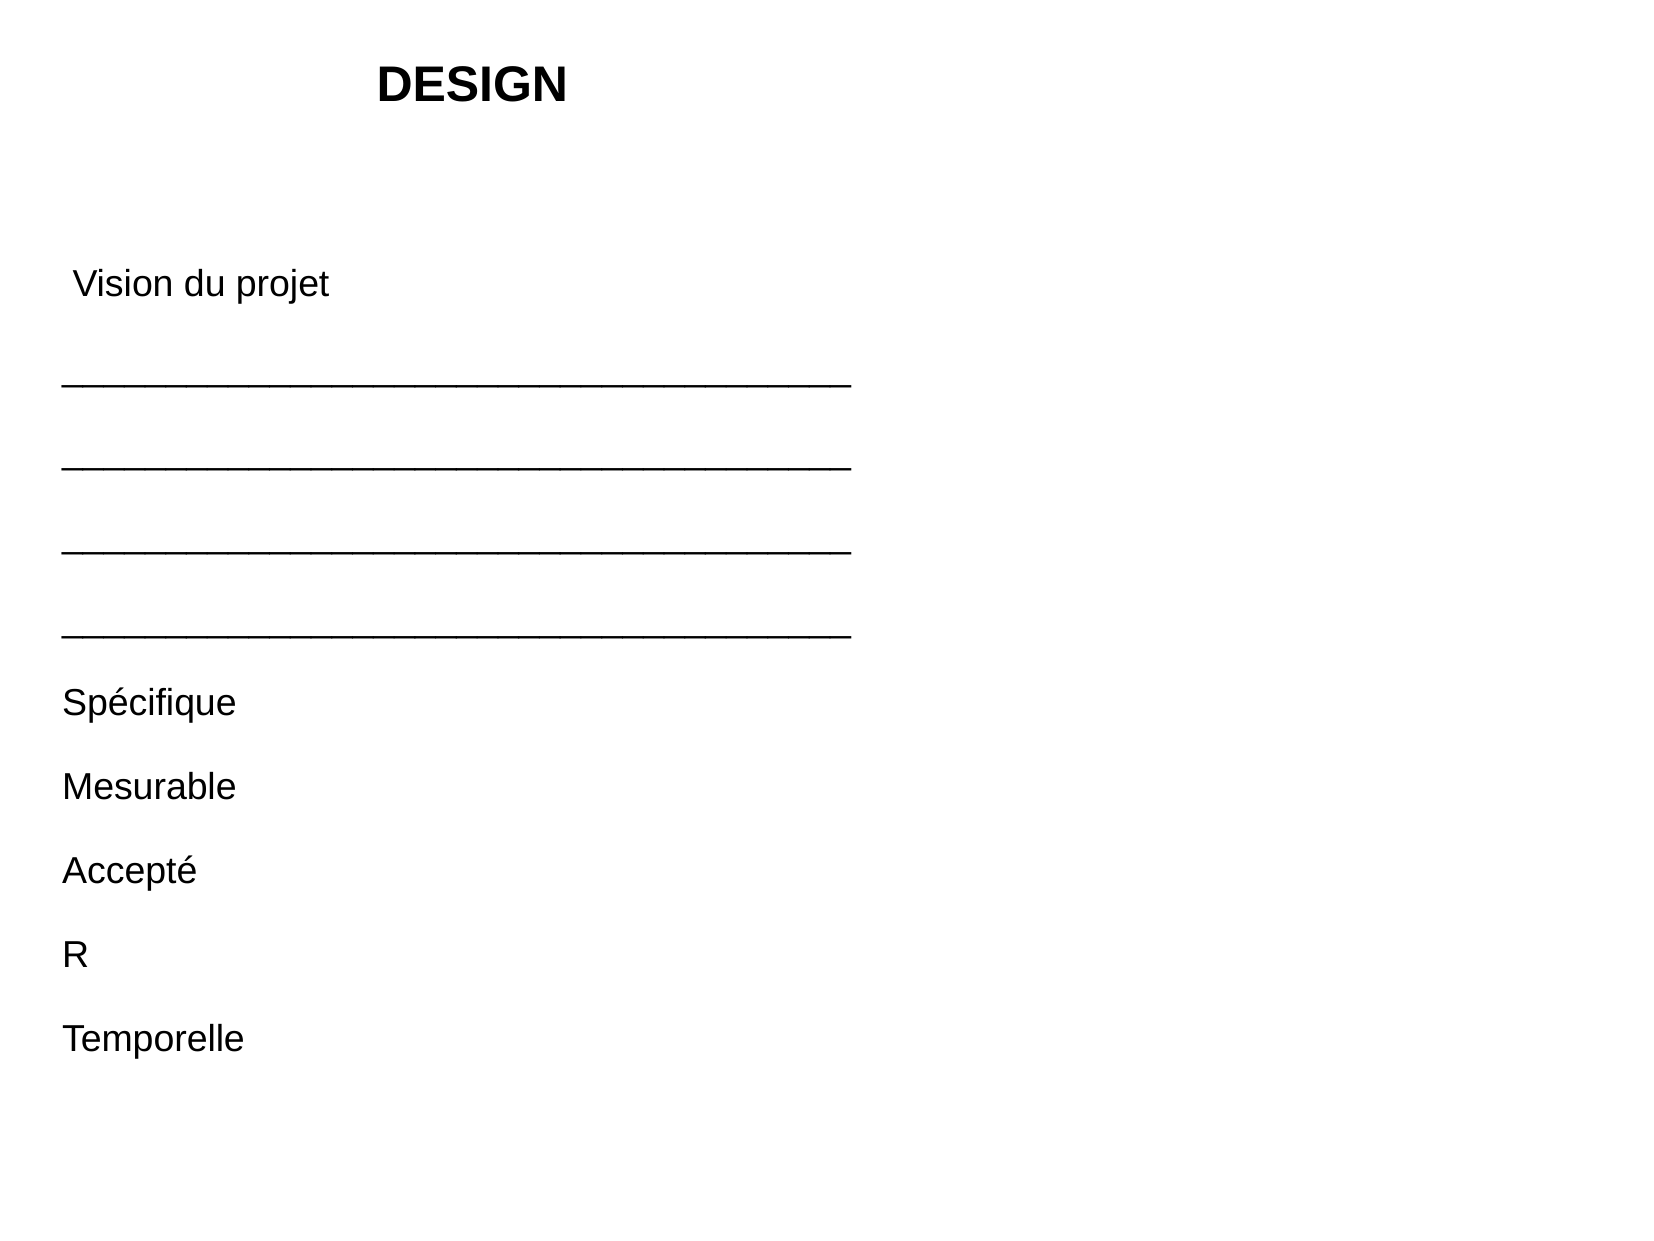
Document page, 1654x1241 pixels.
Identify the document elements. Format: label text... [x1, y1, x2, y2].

text_box Vision du projet ______________________________________ __________________________________________________________________________________________________________________ Spécifique Mesurable Accepté R Temporelle [47, 212, 875, 1194]
title DESIGN [82, 8, 863, 212]
